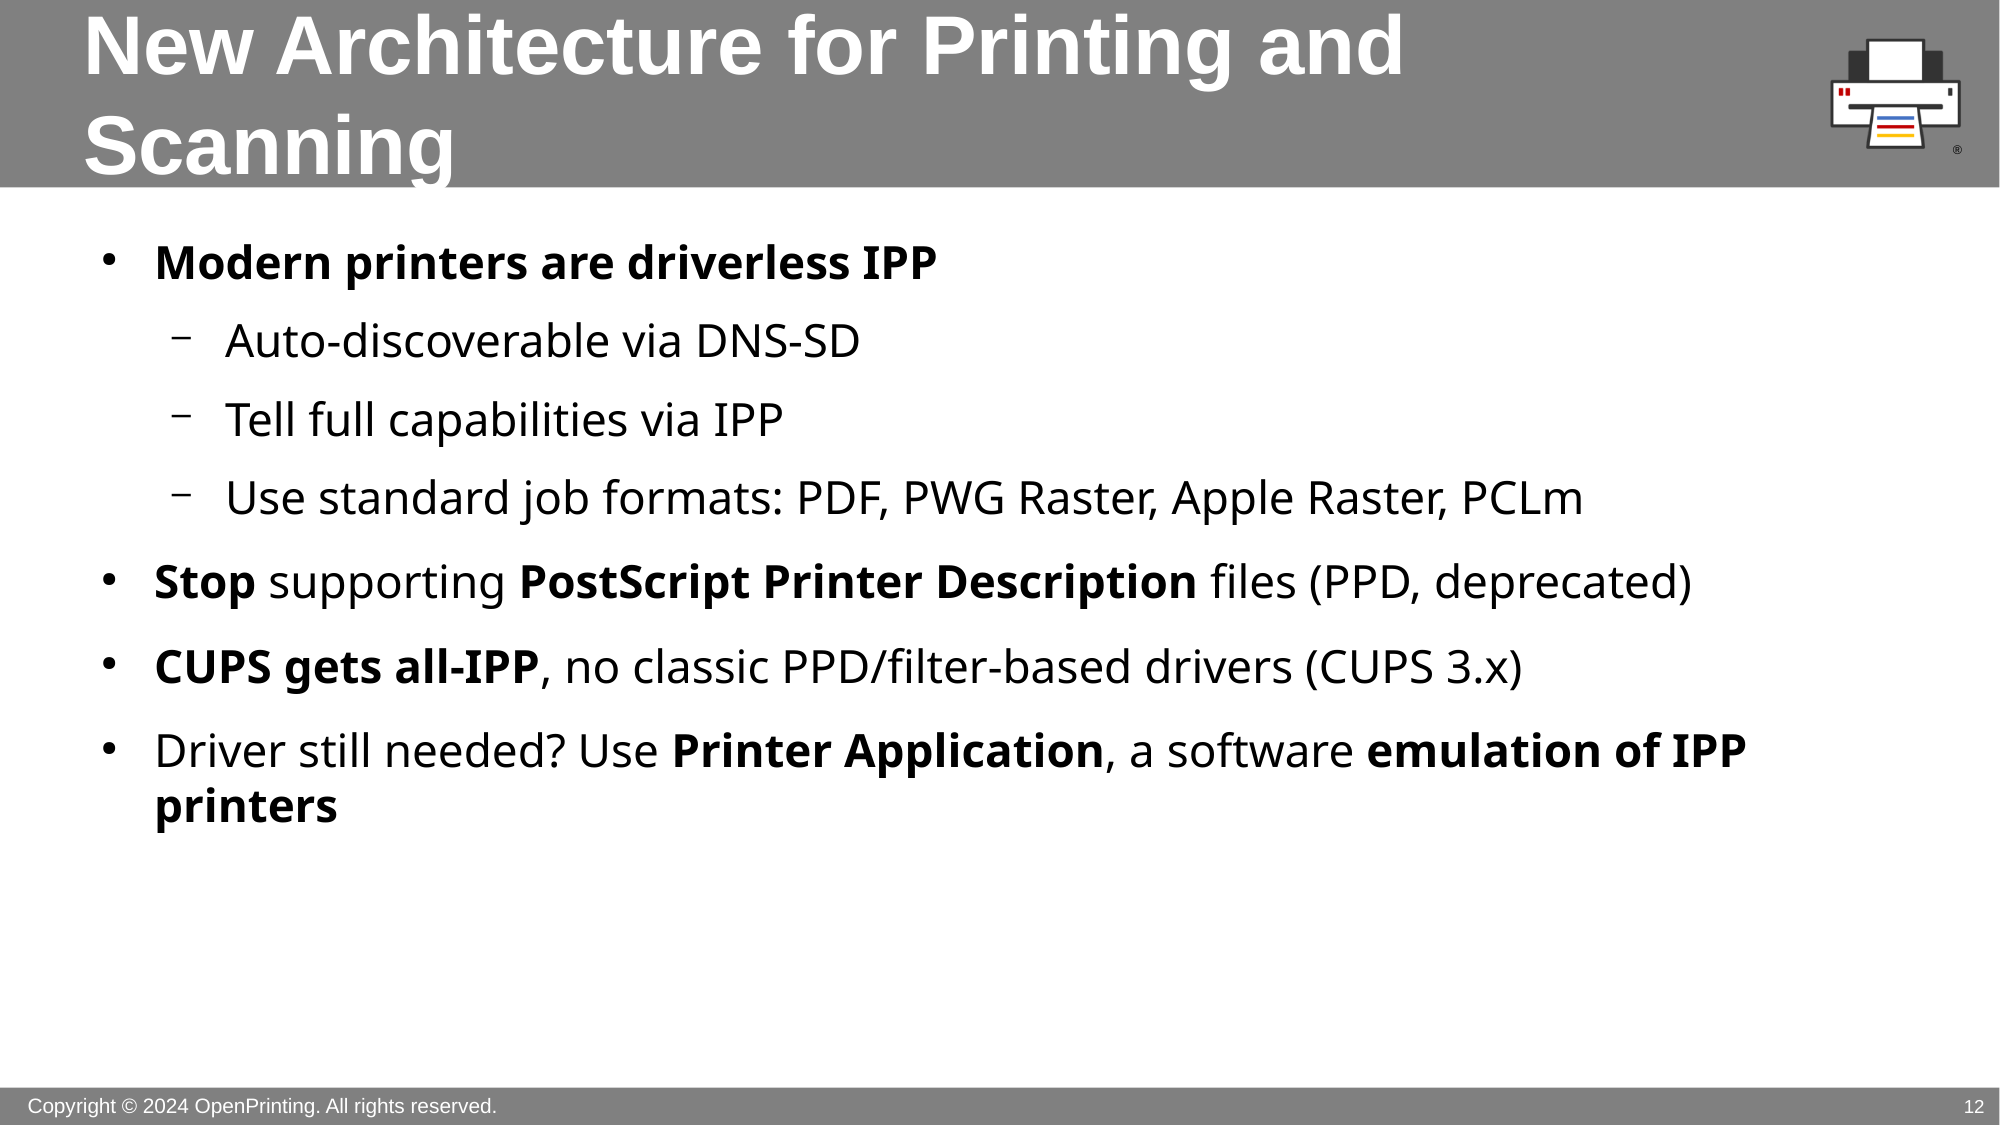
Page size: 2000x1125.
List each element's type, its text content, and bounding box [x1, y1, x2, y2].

title New Architecture for Printing and Scanning [75, 7, 1786, 175]
list Modern printers are driverless IPP Auto-discoverable via DNS-SD Tell full capabilities via IPP Use standard job formats: PDF, PWG Raster, Apple Raster, PCLm Stop supporting PostScript Printer Description files (PPD, deprecated) CUPS gets all-IPP, no classic PPD/filter-based drivers (CUPS 3.x) Driver still needed? Use Printer Application, a software emulation of IPP printers [75, 224, 1936, 1067]
picture [1825, 33, 1966, 154]
